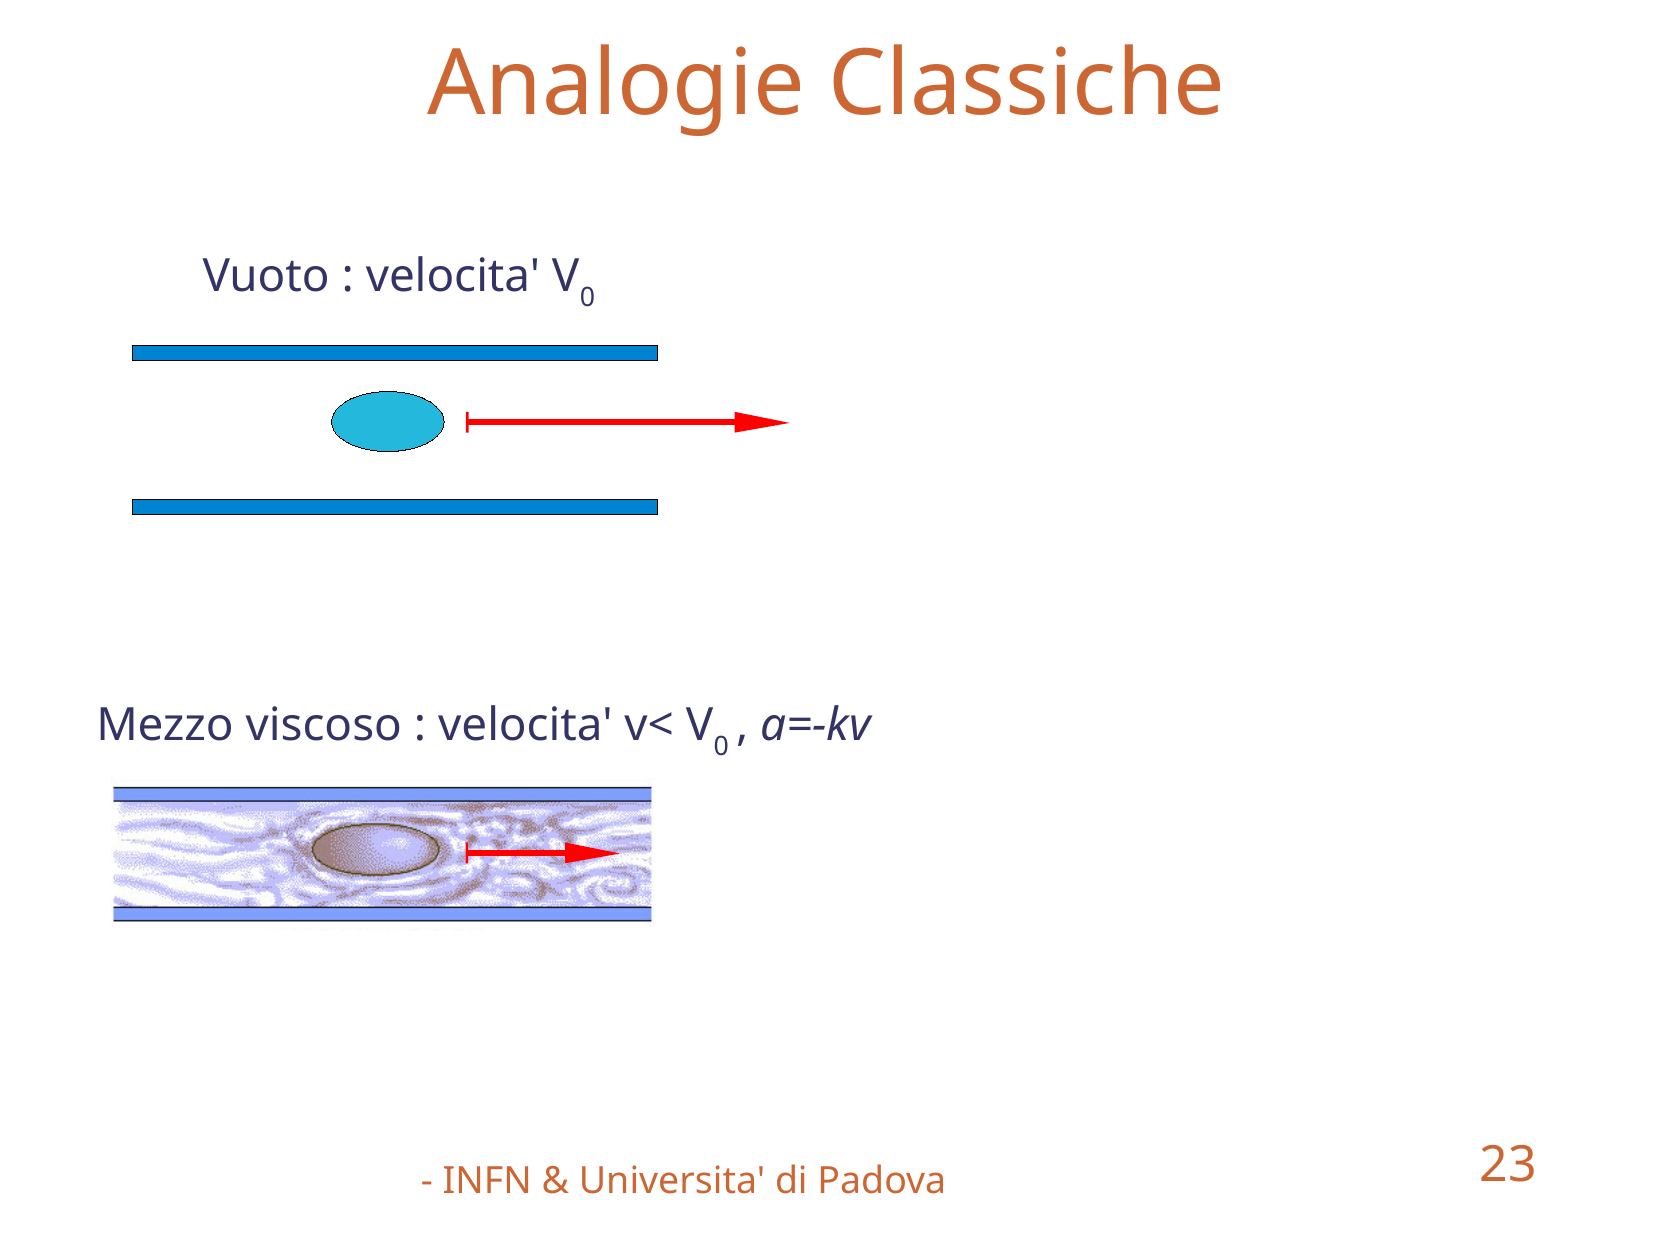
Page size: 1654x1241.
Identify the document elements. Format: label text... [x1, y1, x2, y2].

picture [111, 773, 669, 931]
text_box [132, 345, 658, 361]
text_box [331, 391, 445, 452]
title Analogie Classiche [41, 8, 1613, 151]
text_box Mezzo viscoso : velocita' v< V0 , a=-kv [81, 683, 855, 773]
text_box Vuoto : velocita' V0 [187, 234, 592, 324]
text_box [132, 499, 658, 515]
